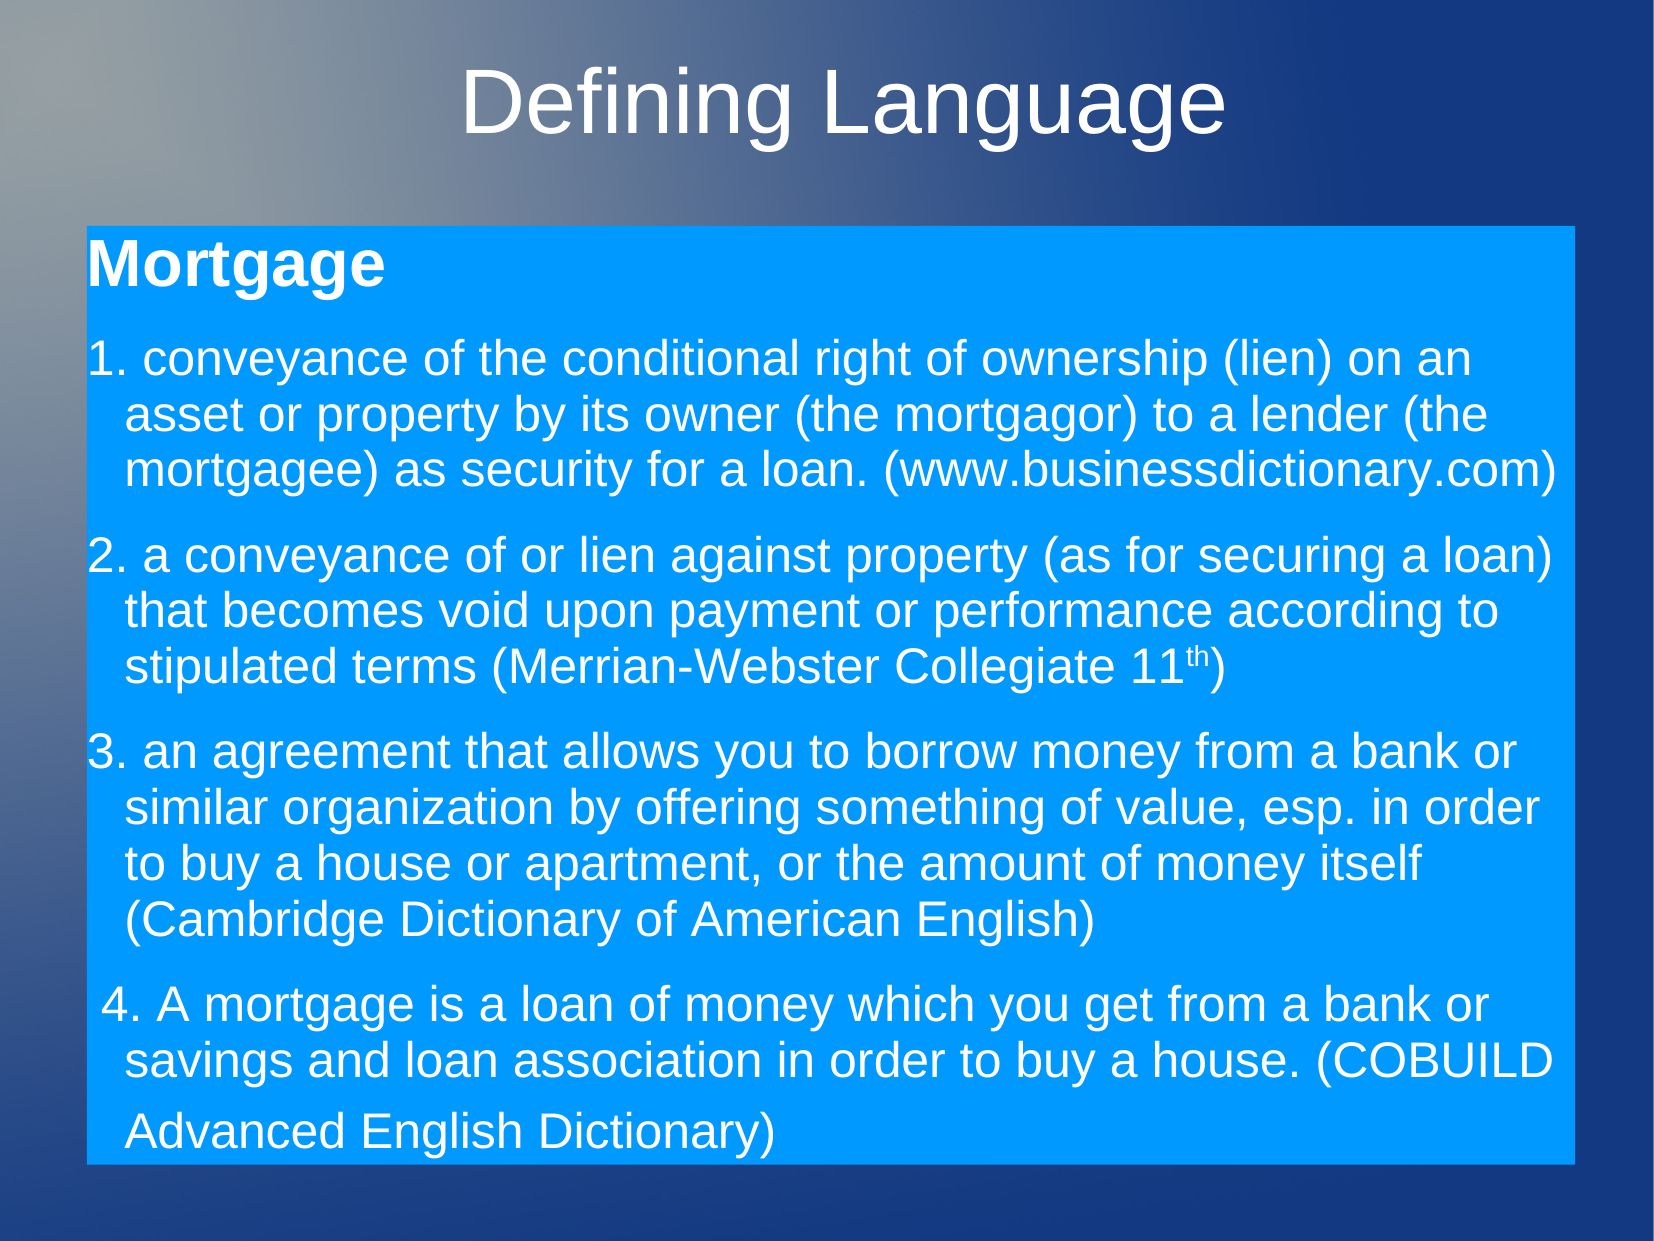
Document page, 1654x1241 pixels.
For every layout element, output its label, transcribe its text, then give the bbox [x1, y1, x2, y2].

list Mortgage 1. conveyance of the conditional right of ownership (lien) on an asset or property by its owner (the mortgagor) to a lender (the mortgagee) as security for a loan. (www.businessdictionary.com) 2. a conveyance of or lien against property (as for securing a loan) that becomes void upon payment or performance according to stipulated terms (Merrian-Webster Collegiate 11th) 3. an agreement that allows you to borrow money from a bank or similar organization by offering something of value, esp. in order to buy a house or apartment, or the amount of money itself (Cambridge Dictionary of American English) 4. A mortgage is a loan of money which you get from a bank or savings and loan association in order to buy a house. (COBUILD Advanced English Dictionary) [86, 225, 1576, 1165]
title Defining Language [82, 0, 1571, 359]
picture [0, 0, 1654, 1241]
